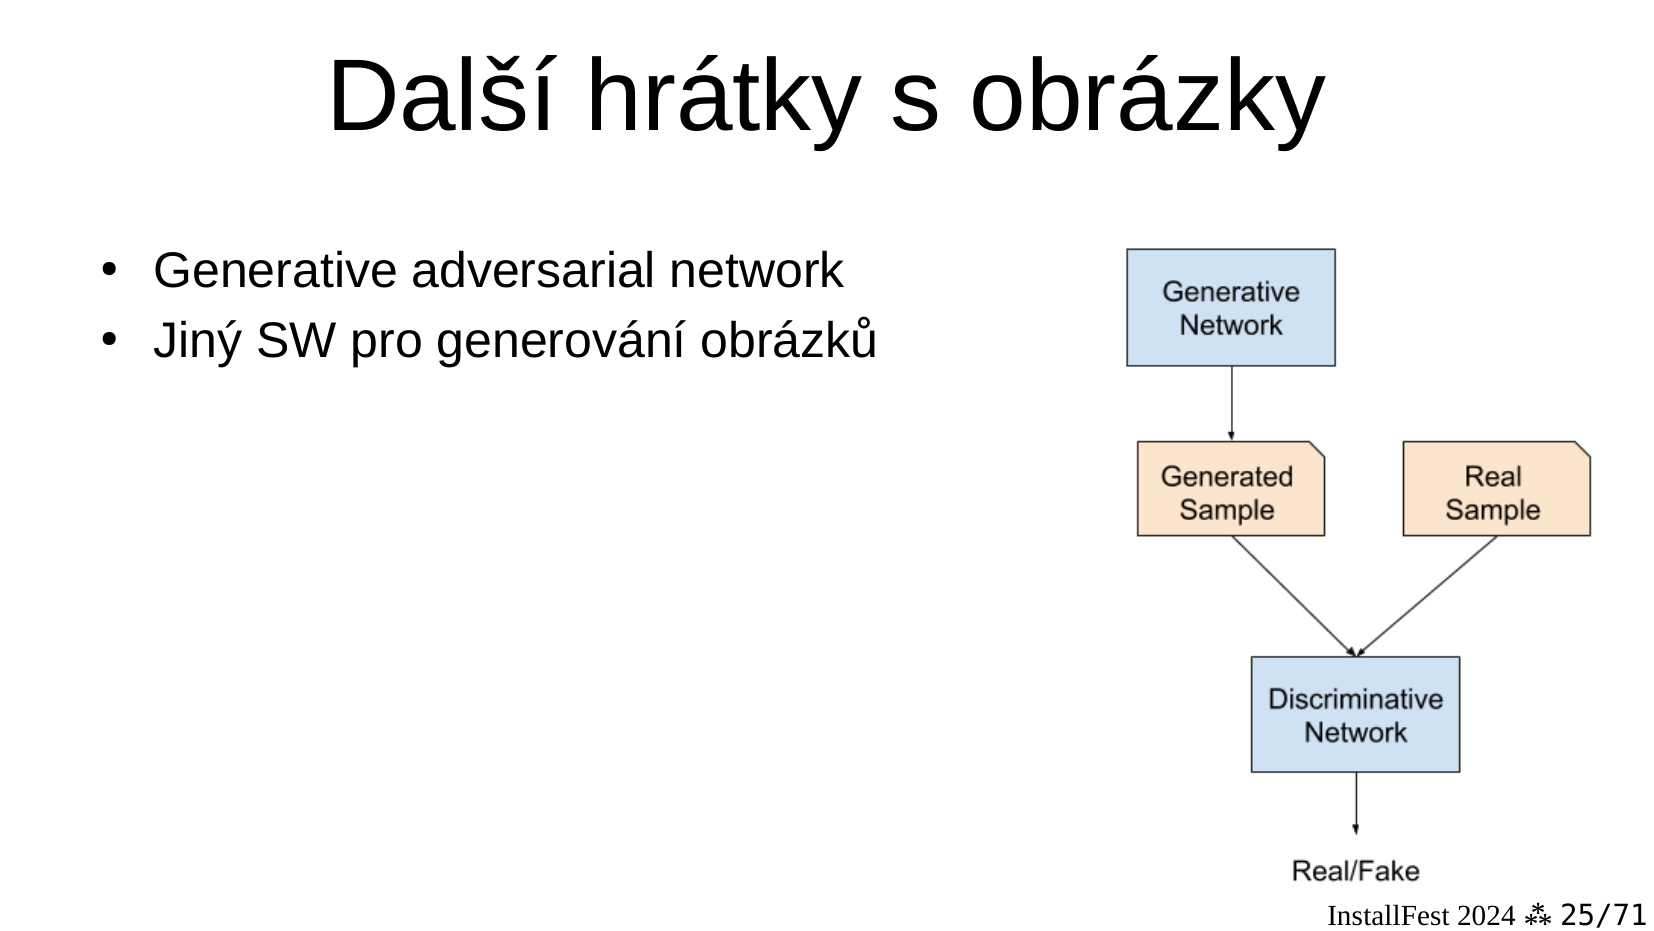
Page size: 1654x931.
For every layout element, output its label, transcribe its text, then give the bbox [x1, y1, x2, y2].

list Generative adversarial network Jiný SW pro generování obrázků [82, 241, 976, 842]
picture [1113, 229, 1611, 911]
title Další hrátky s obrázky [82, 38, 1571, 153]
